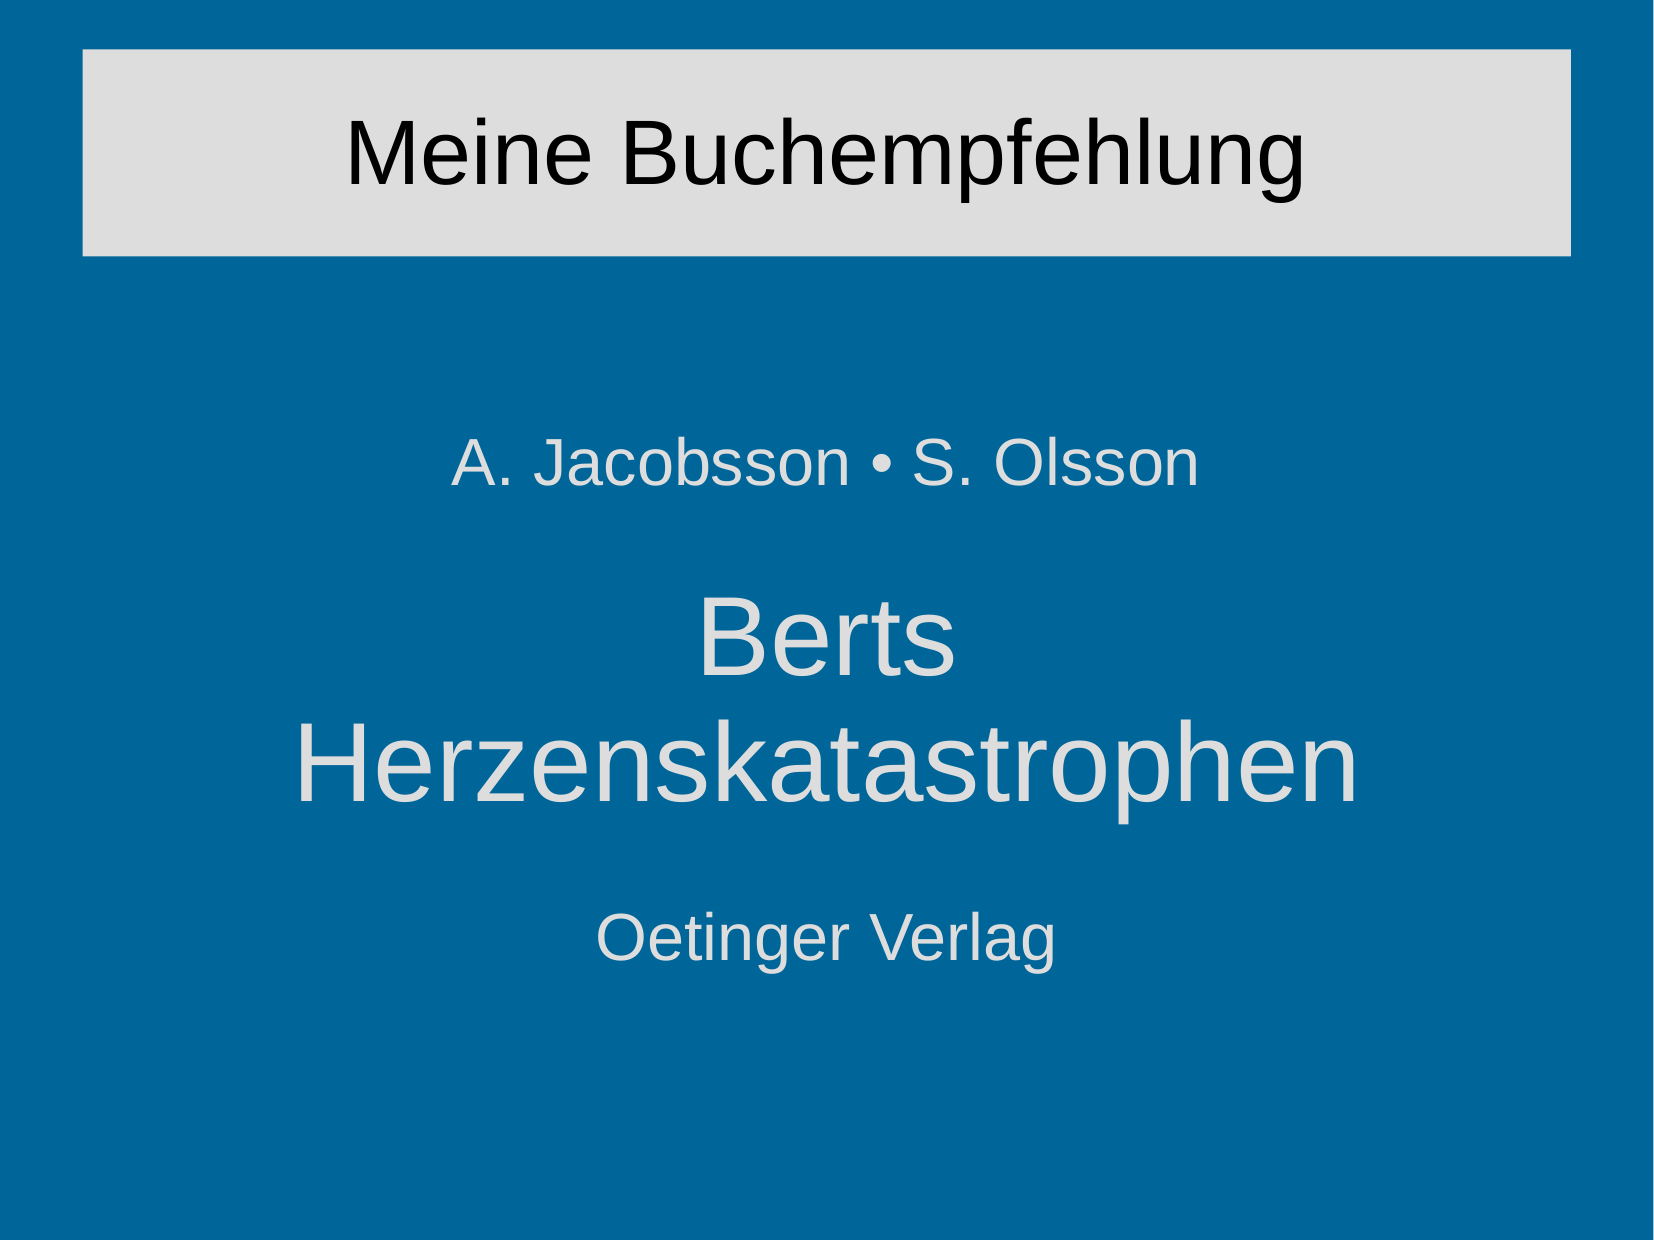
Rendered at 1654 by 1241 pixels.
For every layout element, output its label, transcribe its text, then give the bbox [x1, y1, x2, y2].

title Meine Buchempfehlung [82, 49, 1571, 257]
subtitle A. Jacobsson • S. Olsson Berts Herzenskatastrophen Oetinger Verlag [82, 290, 1571, 1109]
